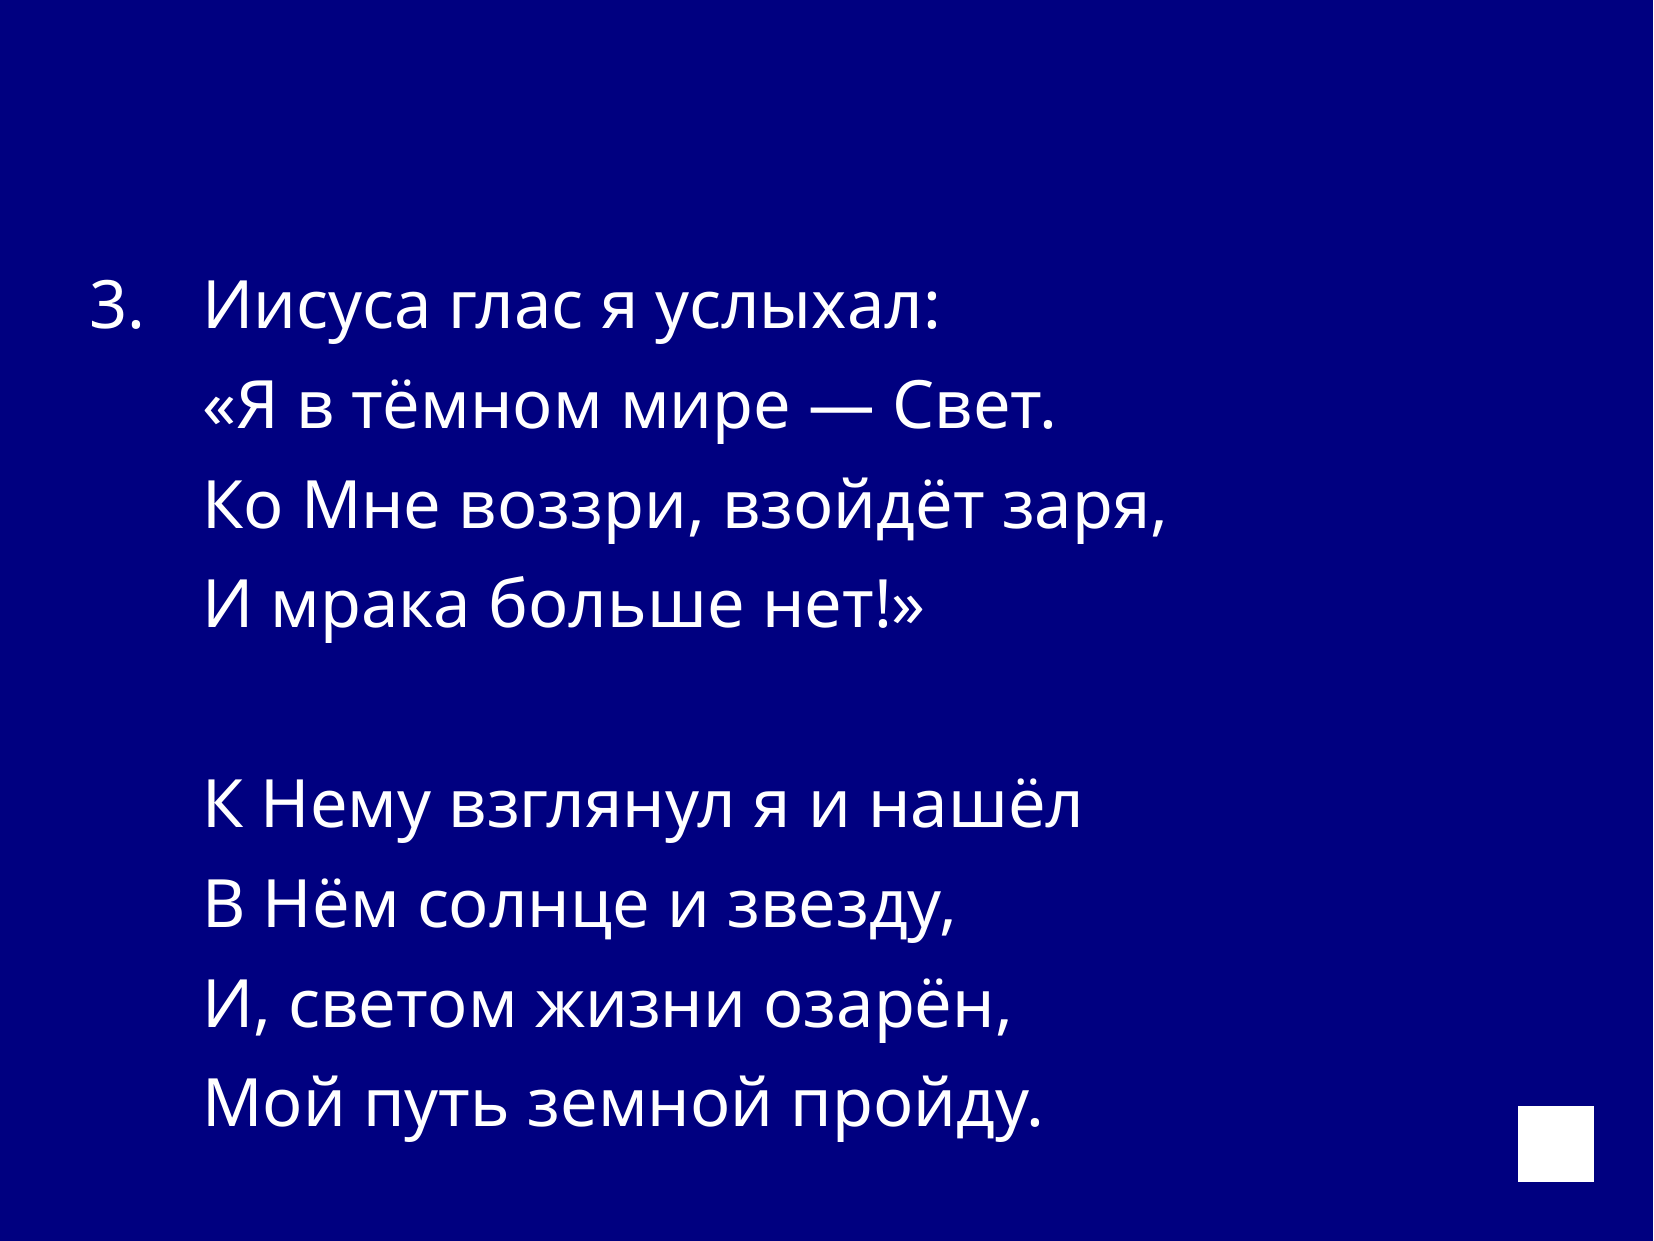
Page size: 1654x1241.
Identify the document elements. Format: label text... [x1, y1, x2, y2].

text_box [1518, 1106, 1594, 1182]
text_box 3. Иисуса глас я услыхал: «Я в тёмном мире — Свет. Ко Мне воззри, взойдёт заря, И мрака больше нет!» К Нему взглянул я и нашёл В Нём солнце и звезду, И, светом жизни озарён, Мой путь земной пройду. [75, 150, 1576, 1163]
